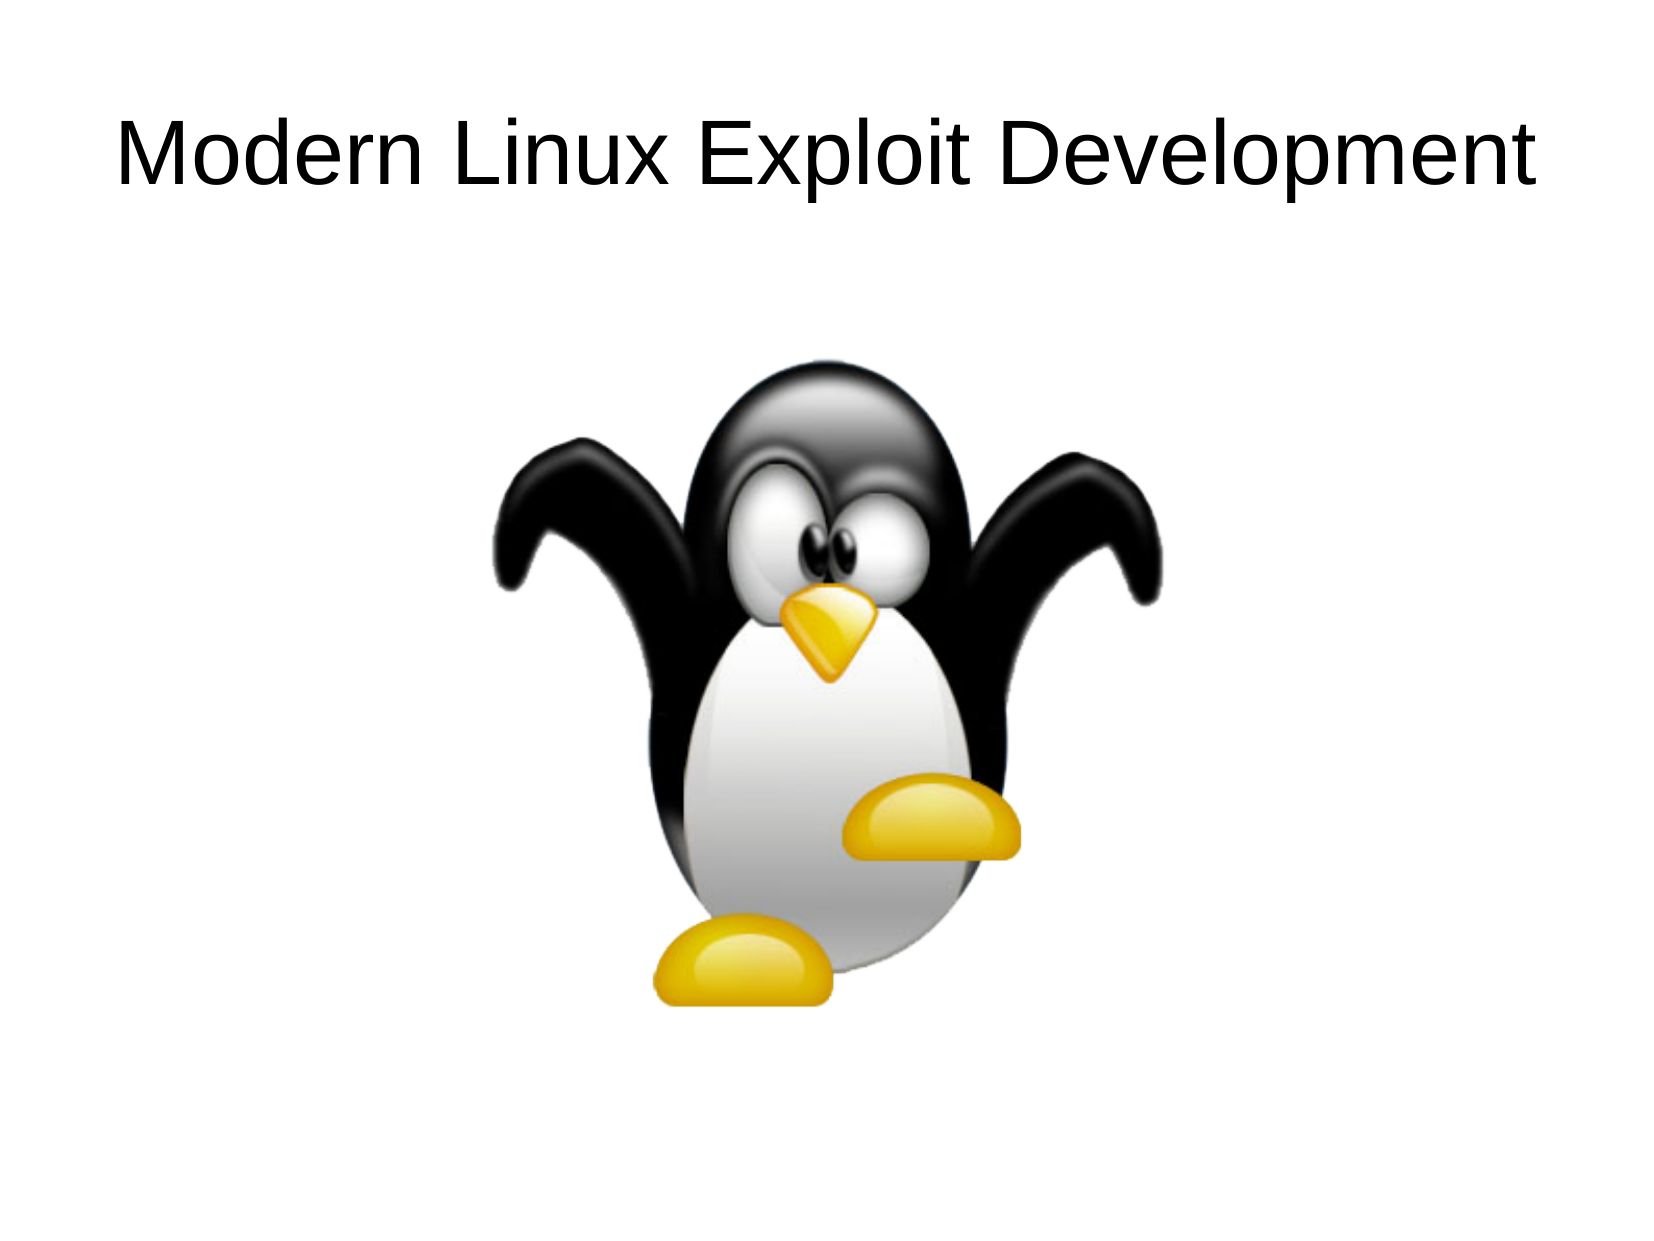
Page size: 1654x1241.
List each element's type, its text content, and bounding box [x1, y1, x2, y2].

picture [480, 329, 1172, 1018]
title Modern Linux Exploit Development [82, 49, 1571, 257]
